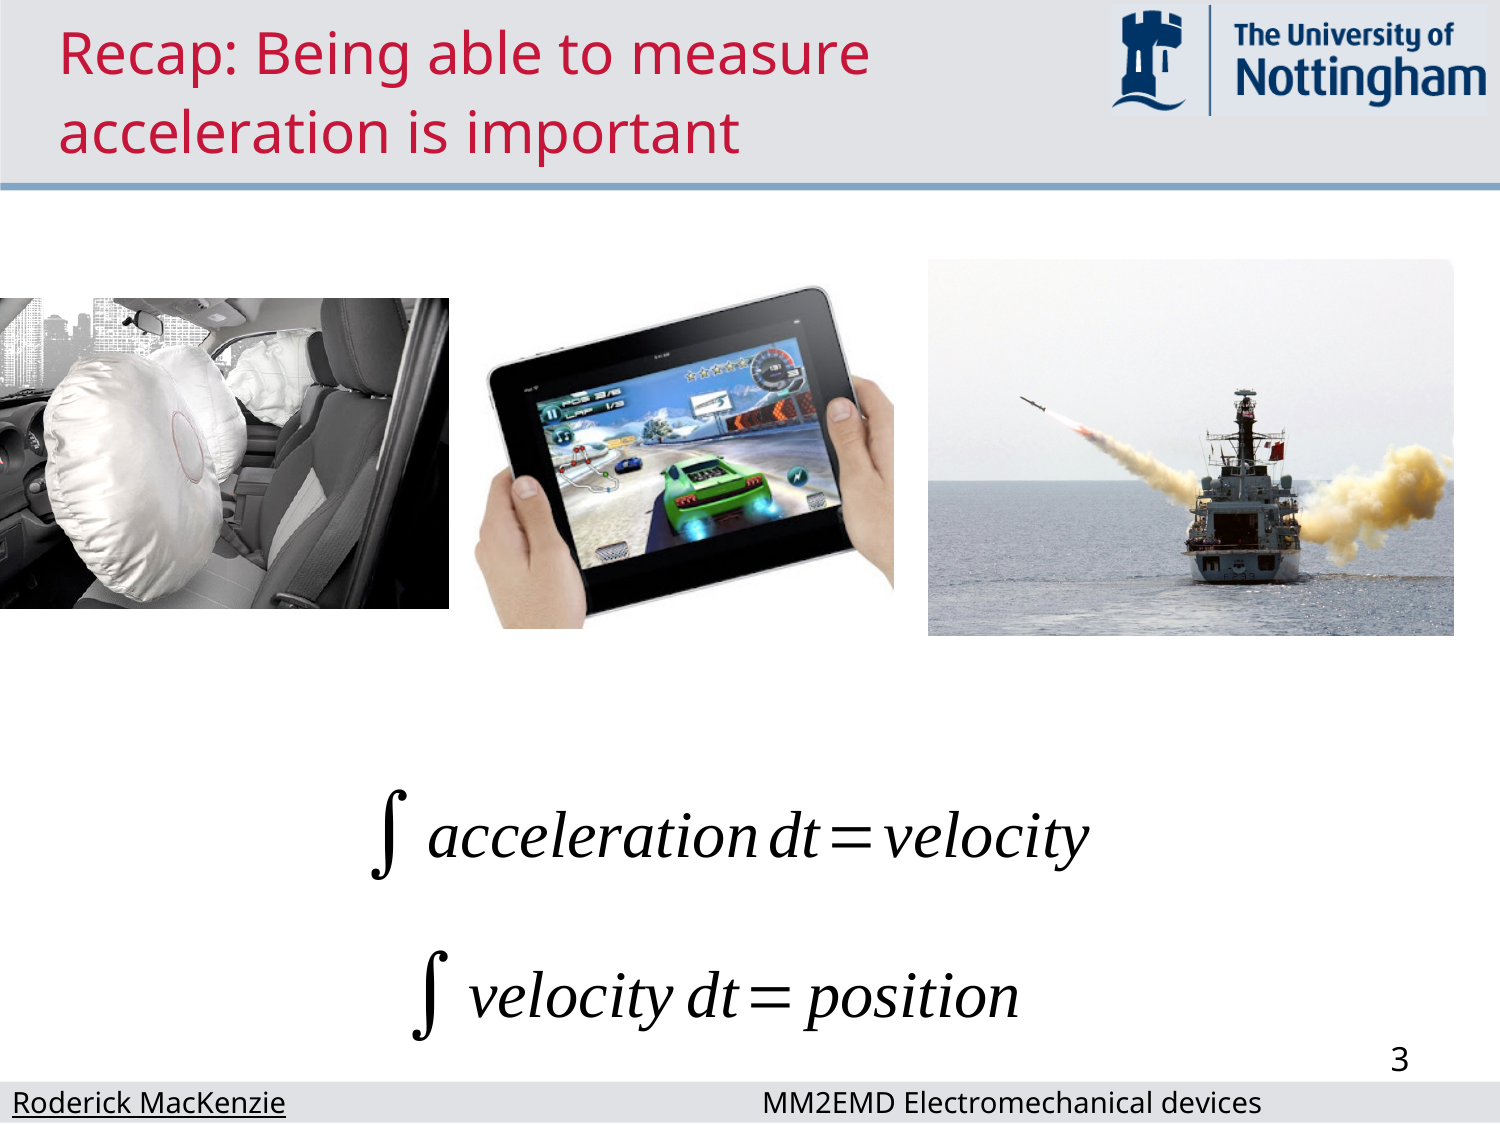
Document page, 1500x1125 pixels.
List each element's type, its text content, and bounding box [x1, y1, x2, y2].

picture [0, 298, 449, 610]
chart [355, 785, 1100, 886]
picture [473, 283, 894, 629]
picture [928, 259, 1454, 636]
chart [396, 945, 1028, 1046]
picture [1394, 4, 1487, 116]
title [43, 0, 1394, 180]
text_box <number> [1375, 1030, 1500, 1101]
